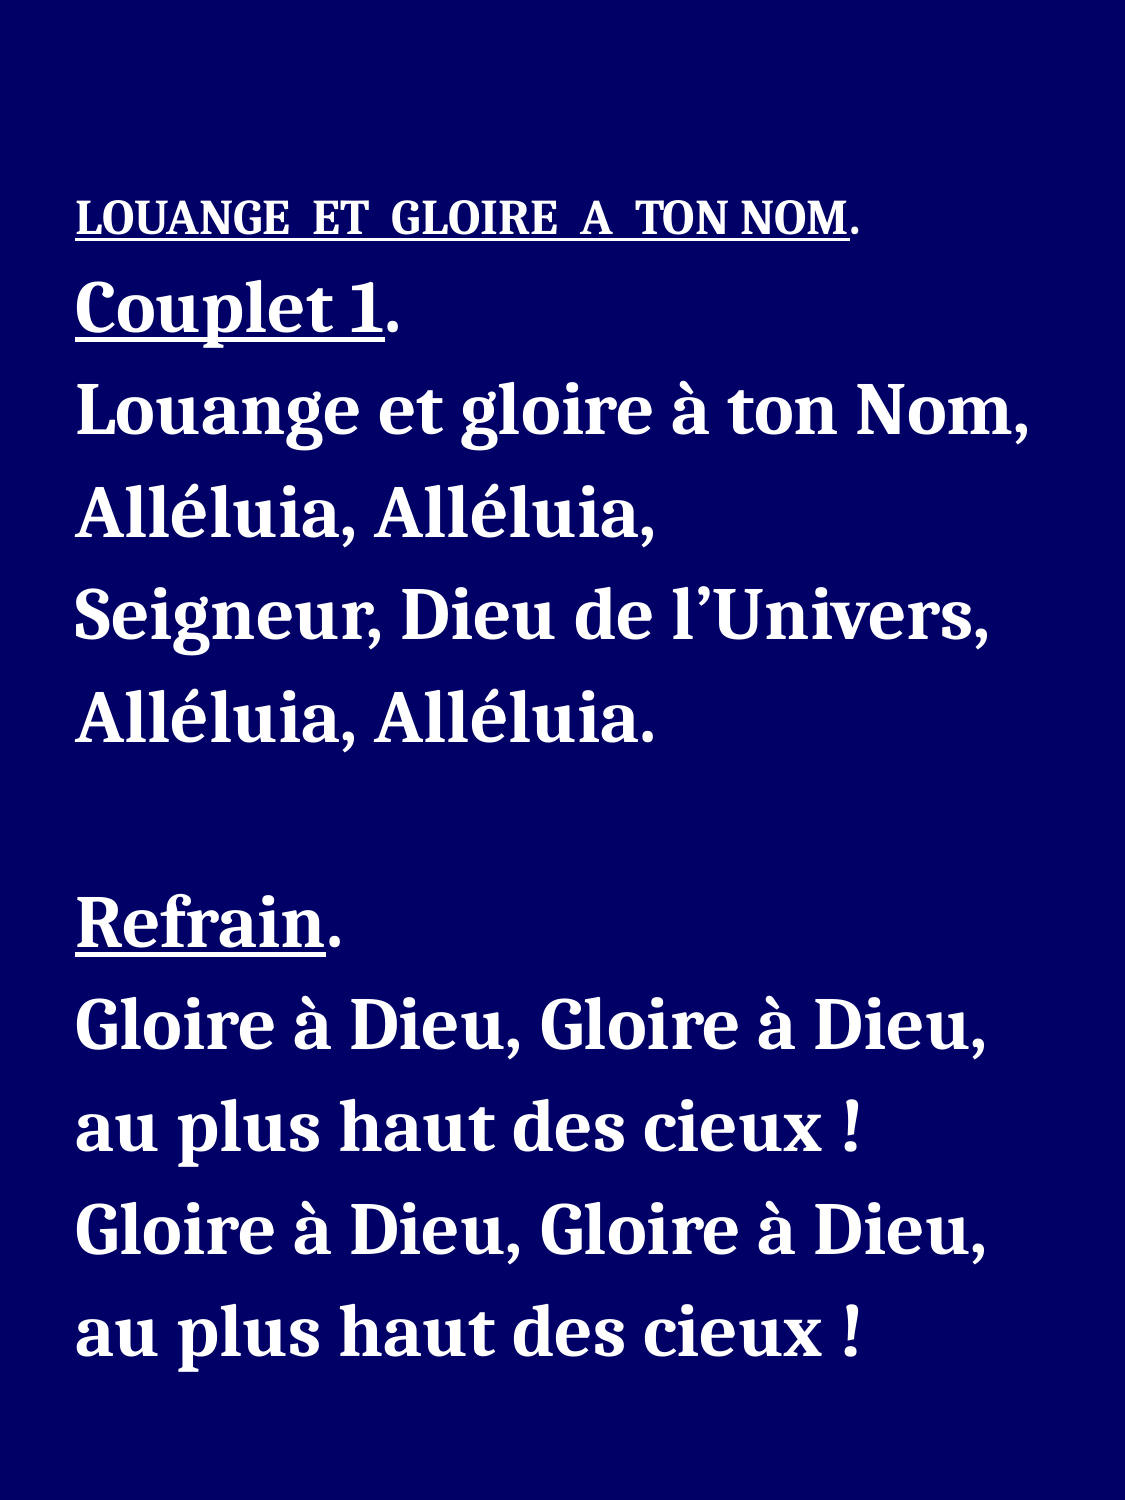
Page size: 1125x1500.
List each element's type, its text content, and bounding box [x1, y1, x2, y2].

text_box LOUANGE ET GLOIRE A TON NOM. Couplet 1. Louange et gloire à ton Nom, Alléluia, Alléluia, Seigneur, Dieu de l’Univers, Alléluia, Alléluia. Refrain. Gloire à Dieu, Gloire à Dieu, au plus haut des cieux ! Gloire à Dieu, Gloire à Dieu, au plus haut des cieux ! [58, 177, 1125, 1483]
